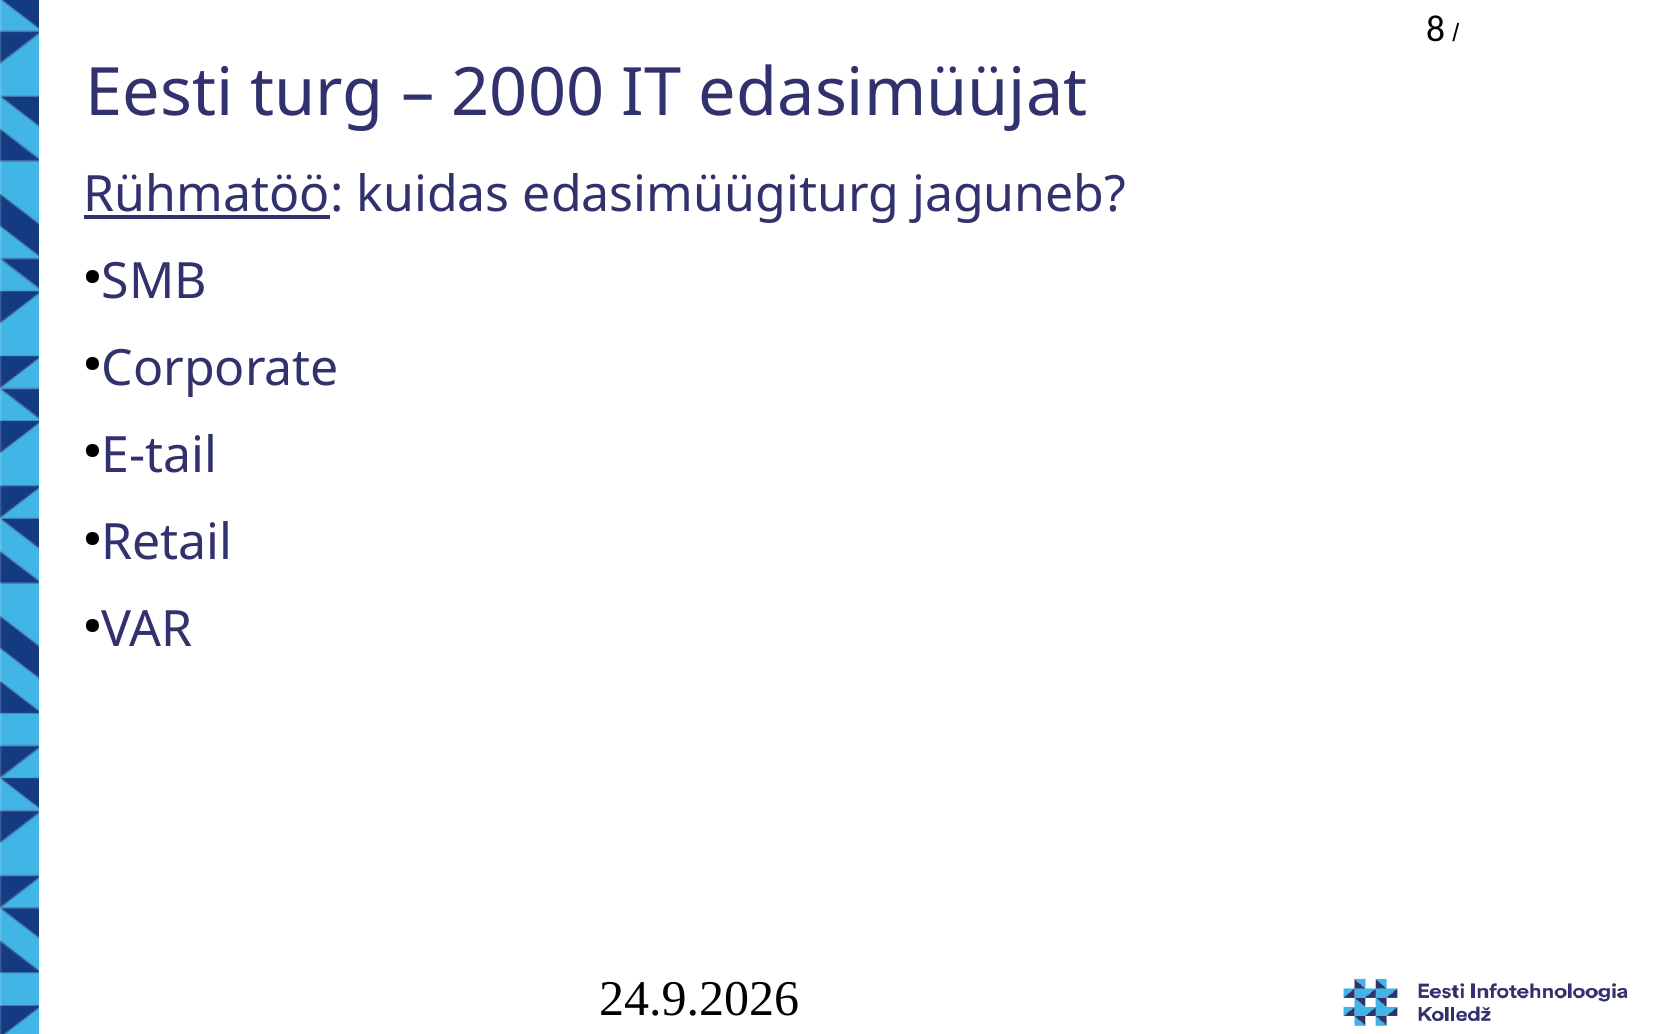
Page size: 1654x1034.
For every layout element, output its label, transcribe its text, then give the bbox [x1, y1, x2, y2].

list Rühmatöö: kuidas edasimüügiturg jaguneb? SMB Corporate E-tail Retail VAR [68, 153, 1630, 957]
text_box 26.2.2017 [584, 957, 1108, 1013]
title Eesti turg – 2000 IT edasimüüjat [70, 41, 1630, 130]
